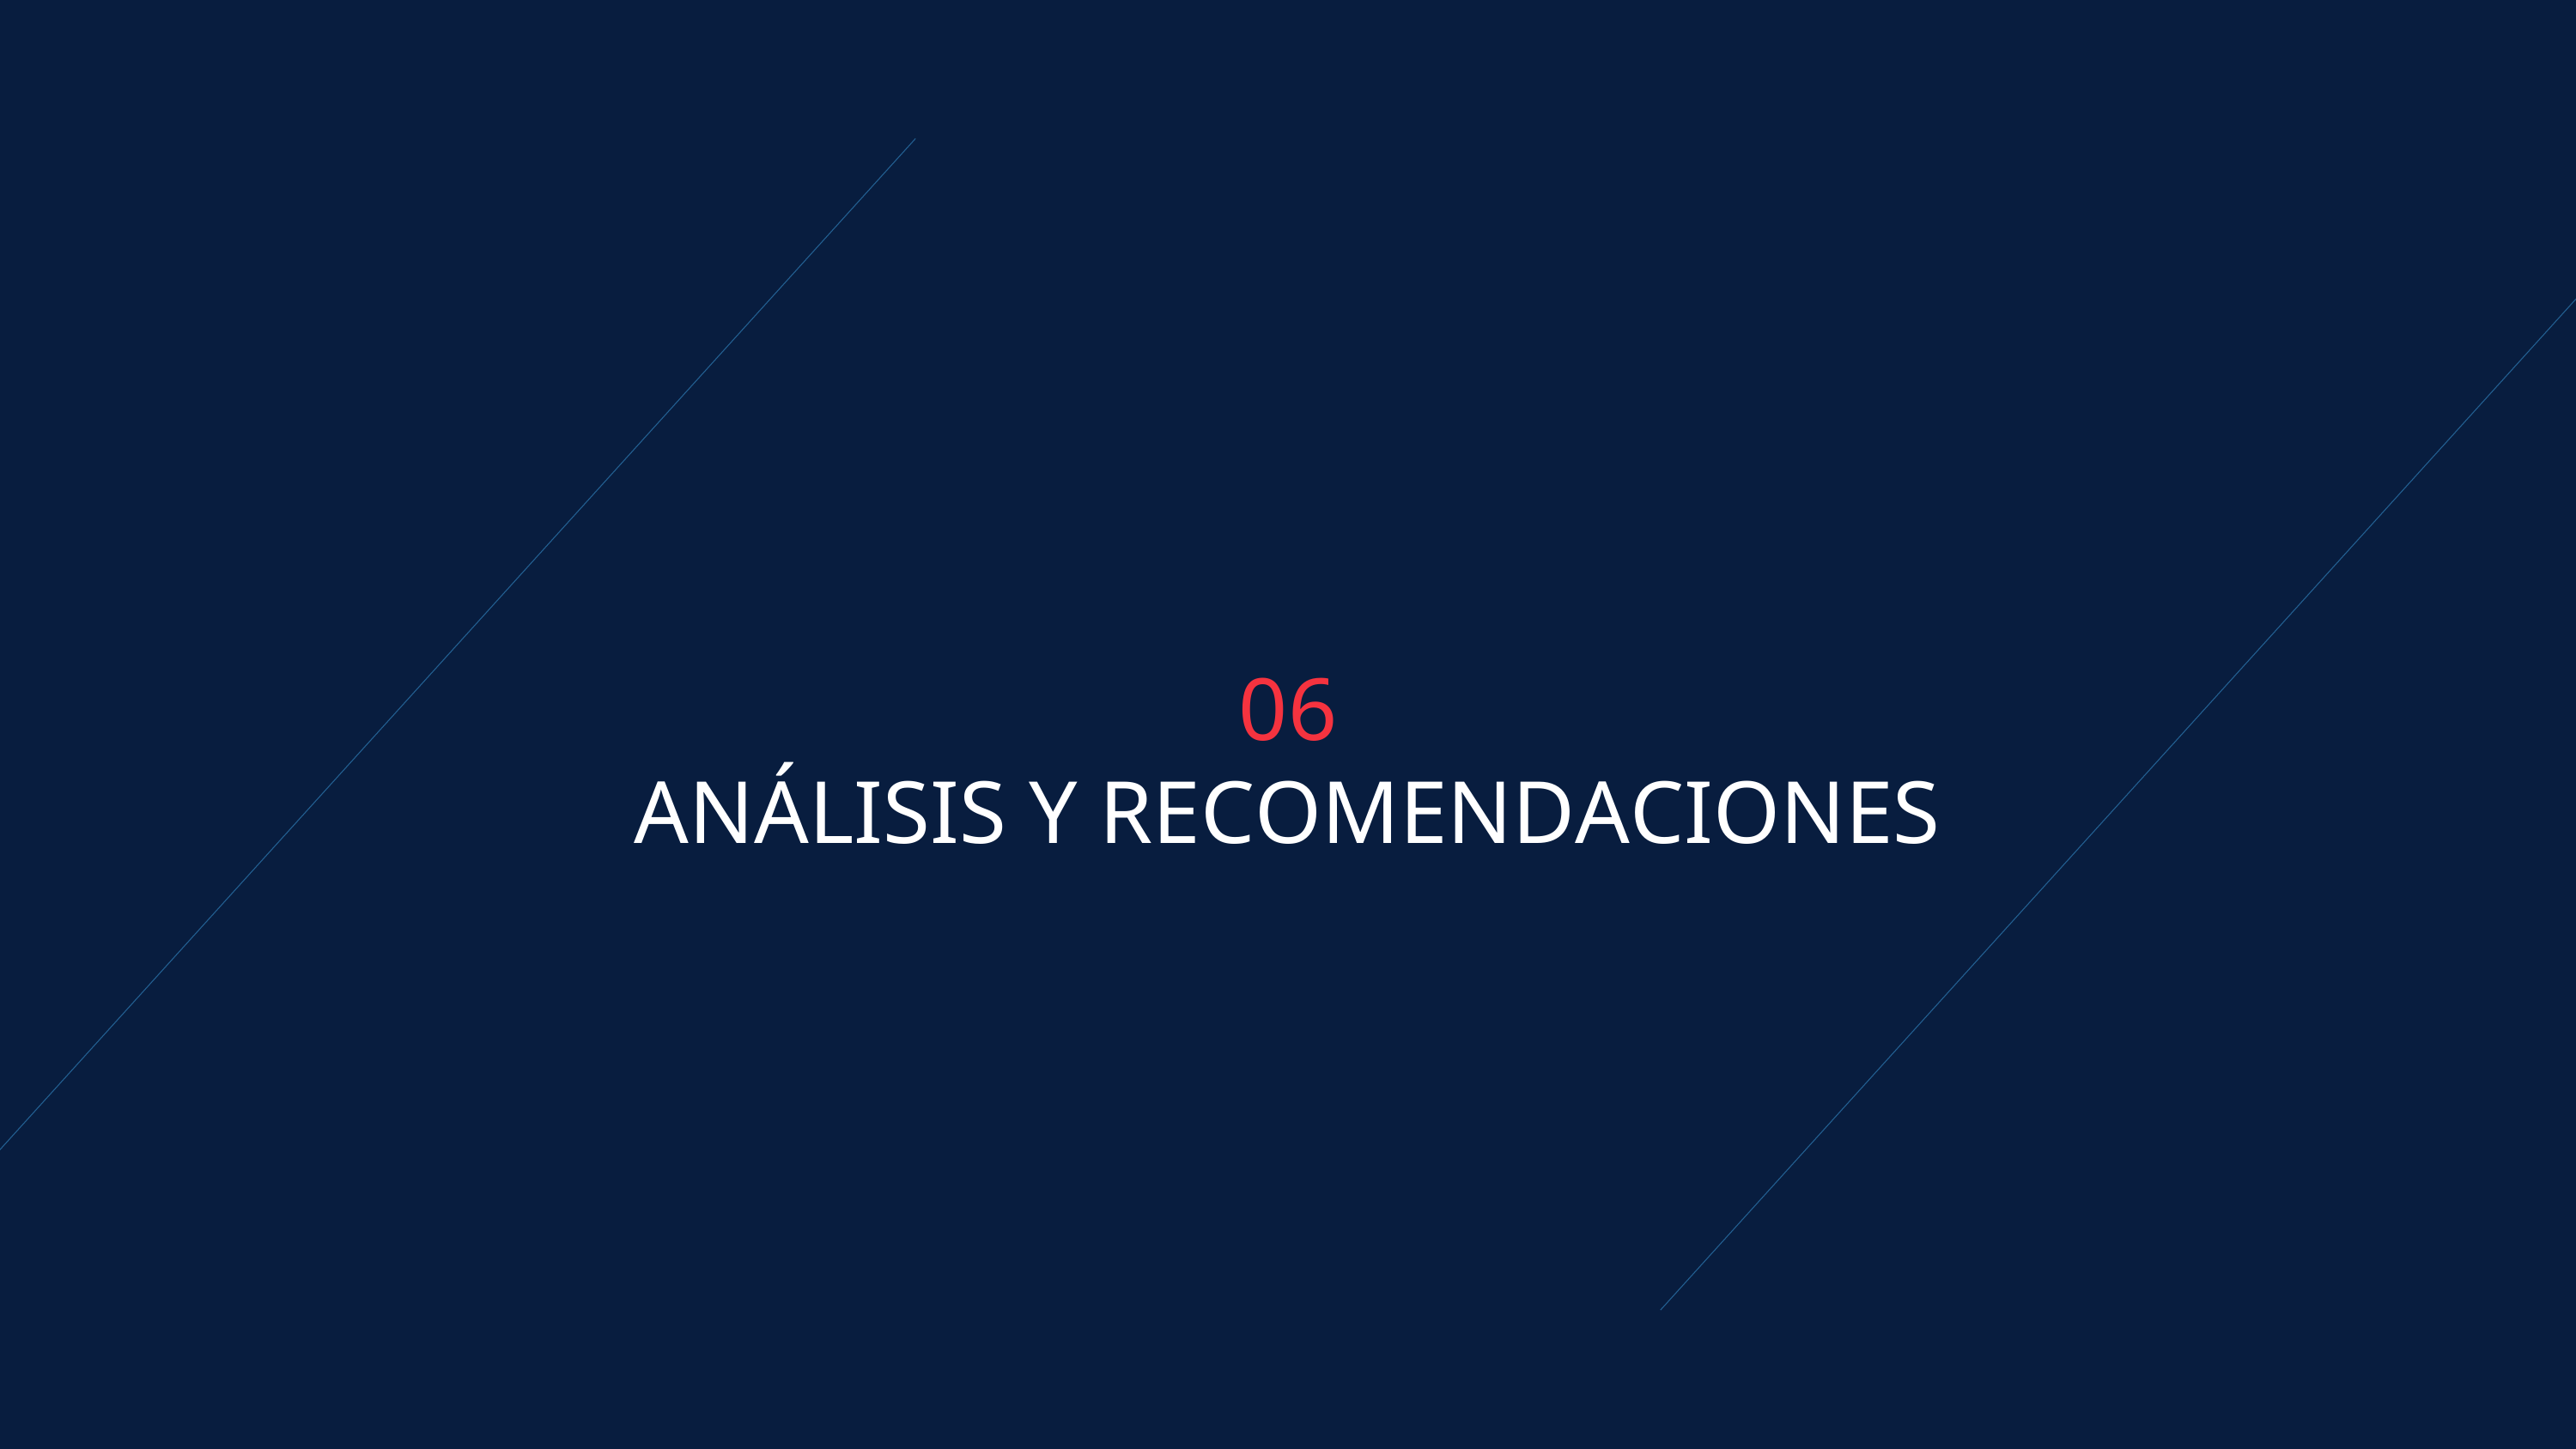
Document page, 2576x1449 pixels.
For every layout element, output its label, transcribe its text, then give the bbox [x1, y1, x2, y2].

list 06 ANÁLISIS Y RECOMENDACIONES [240, 647, 2336, 869]
